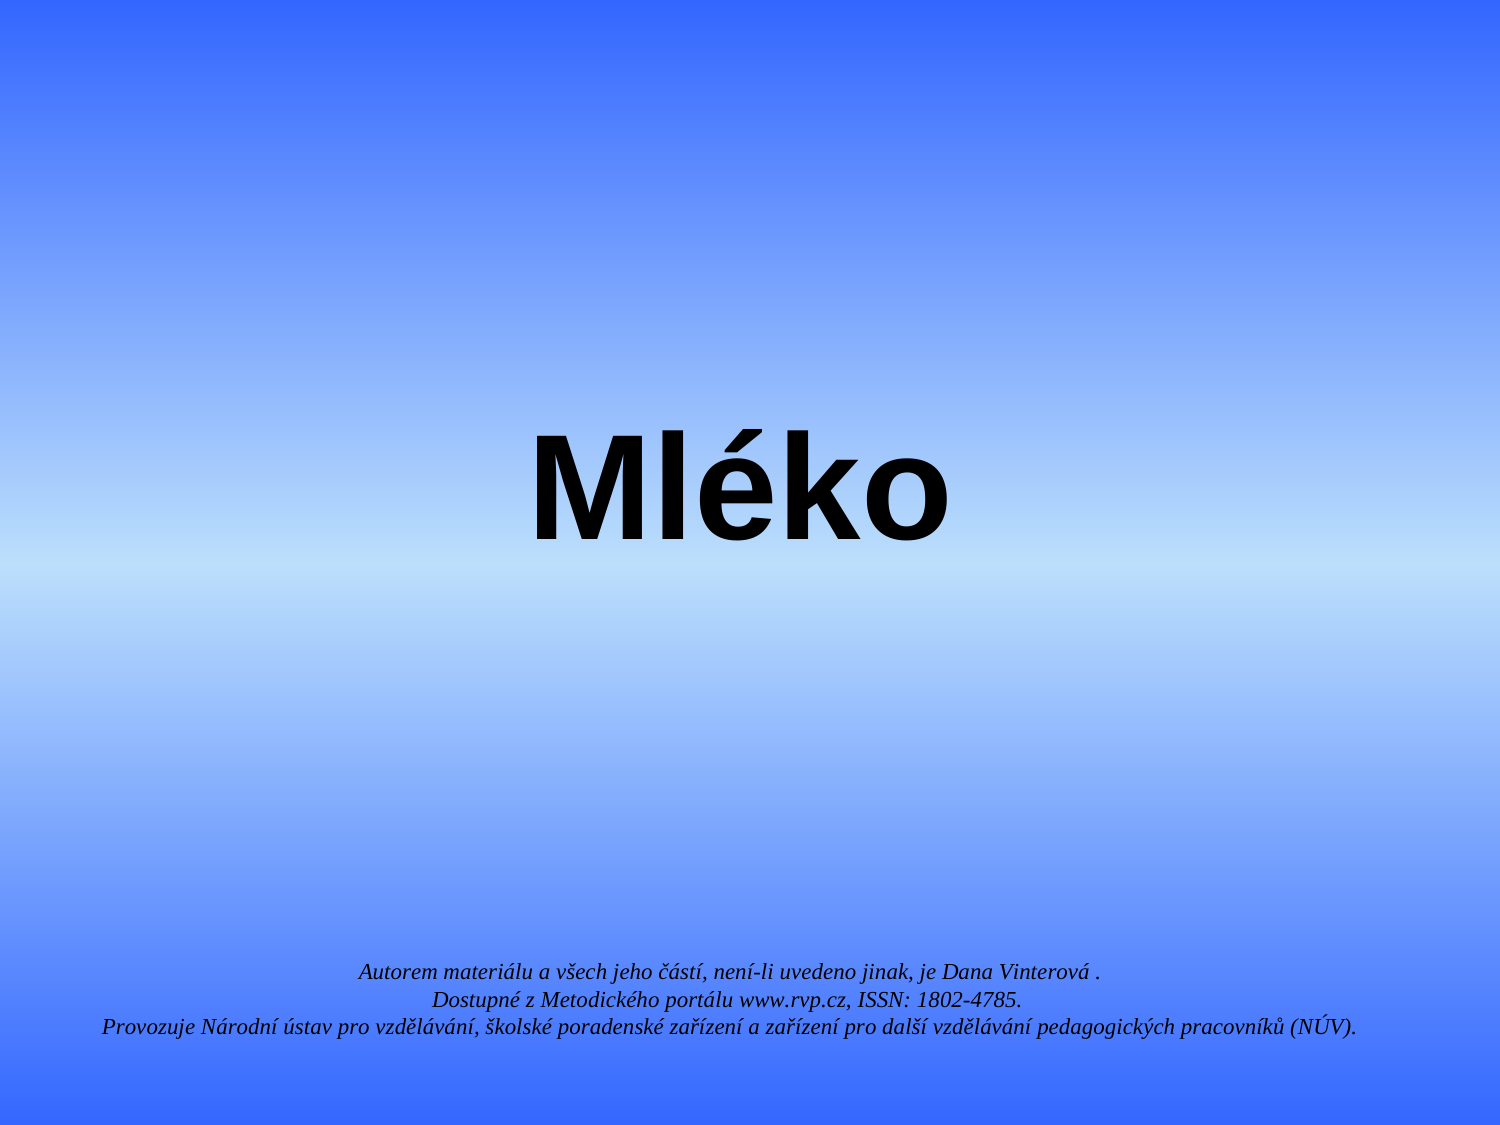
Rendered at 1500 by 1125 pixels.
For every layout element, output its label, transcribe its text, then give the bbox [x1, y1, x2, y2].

text_box Autorem materiálu a všech jeho částí, není-li uvedeno jinak, je Dana Vinterová . Dostupné z Metodického portálu www.rvp.cz, ISSN: 1802-4785. Provozuje Národní ústav pro vzdělávání, školské poradenské zařízení a zařízení pro další vzdělávání pedagogických pracovníků (NÚV). [73, 949, 1388, 1048]
title Mléko [312, 314, 1169, 646]
